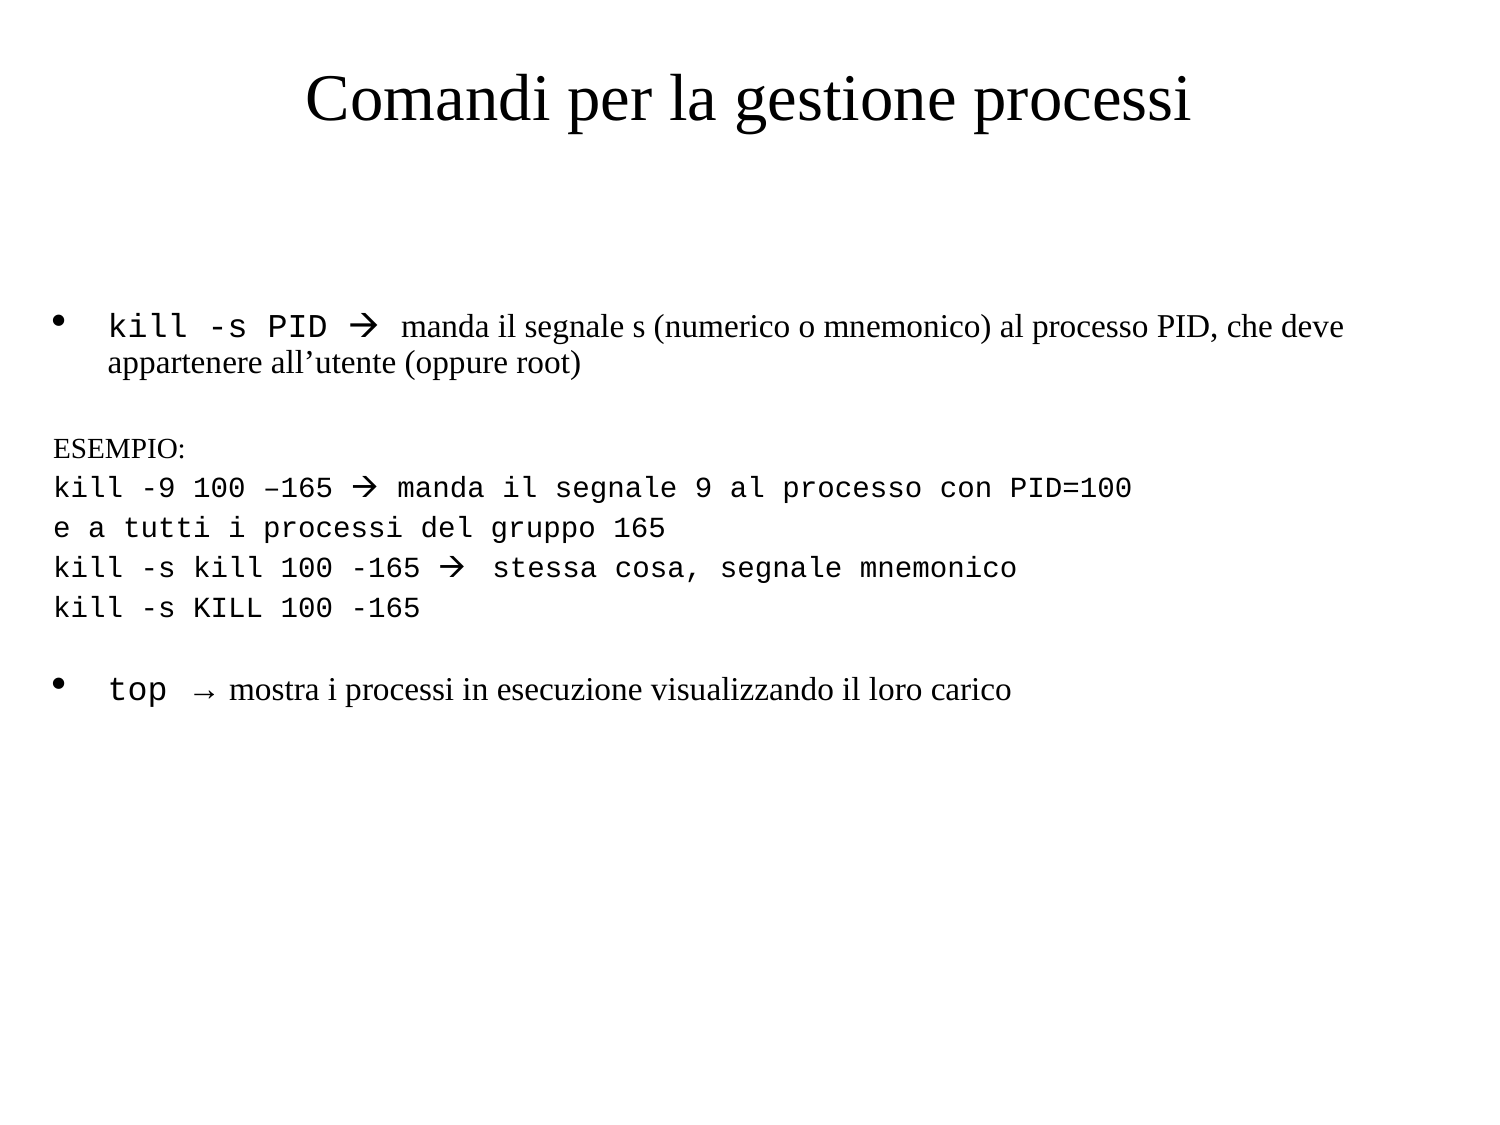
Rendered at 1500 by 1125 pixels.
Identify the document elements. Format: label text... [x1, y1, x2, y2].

title Comandi per la gestione processi [112, 0, 1388, 188]
list kill -s PID  manda il segnale s (numerico o mnemonico) al processo PID, che deve appartenere all’utente (oppure root) ESEMPIO: kill -9 100 –165  manda il segnale 9 al processo con PID=100 e a tutti i processi del gruppo 165 kill -s kill 100 -165  stessa cosa, segnale mnemonico kill -s KILL 100 -165 top → mostra i processi in esecuzione visualizzando il loro carico [37, 224, 1450, 1093]
